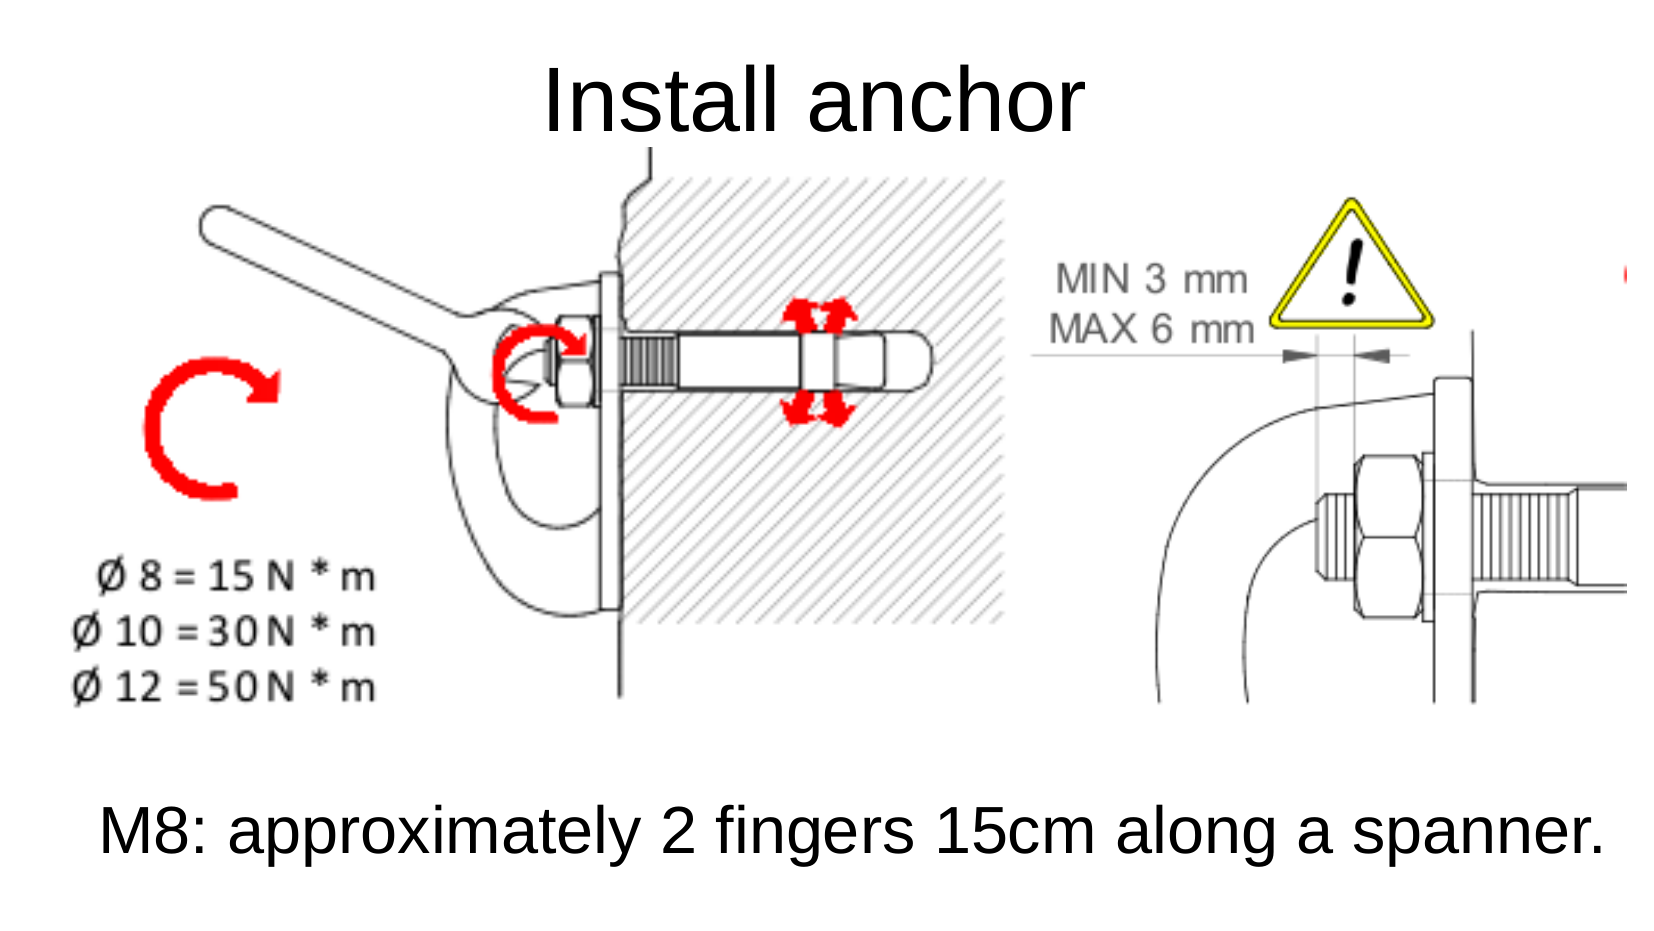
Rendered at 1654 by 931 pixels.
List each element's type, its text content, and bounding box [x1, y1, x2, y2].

title Install anchor [70, 21, 1559, 178]
text_box M8: approximately 2 fingers 15cm along a spanner. [82, 785, 1642, 931]
picture [32, 147, 1627, 733]
